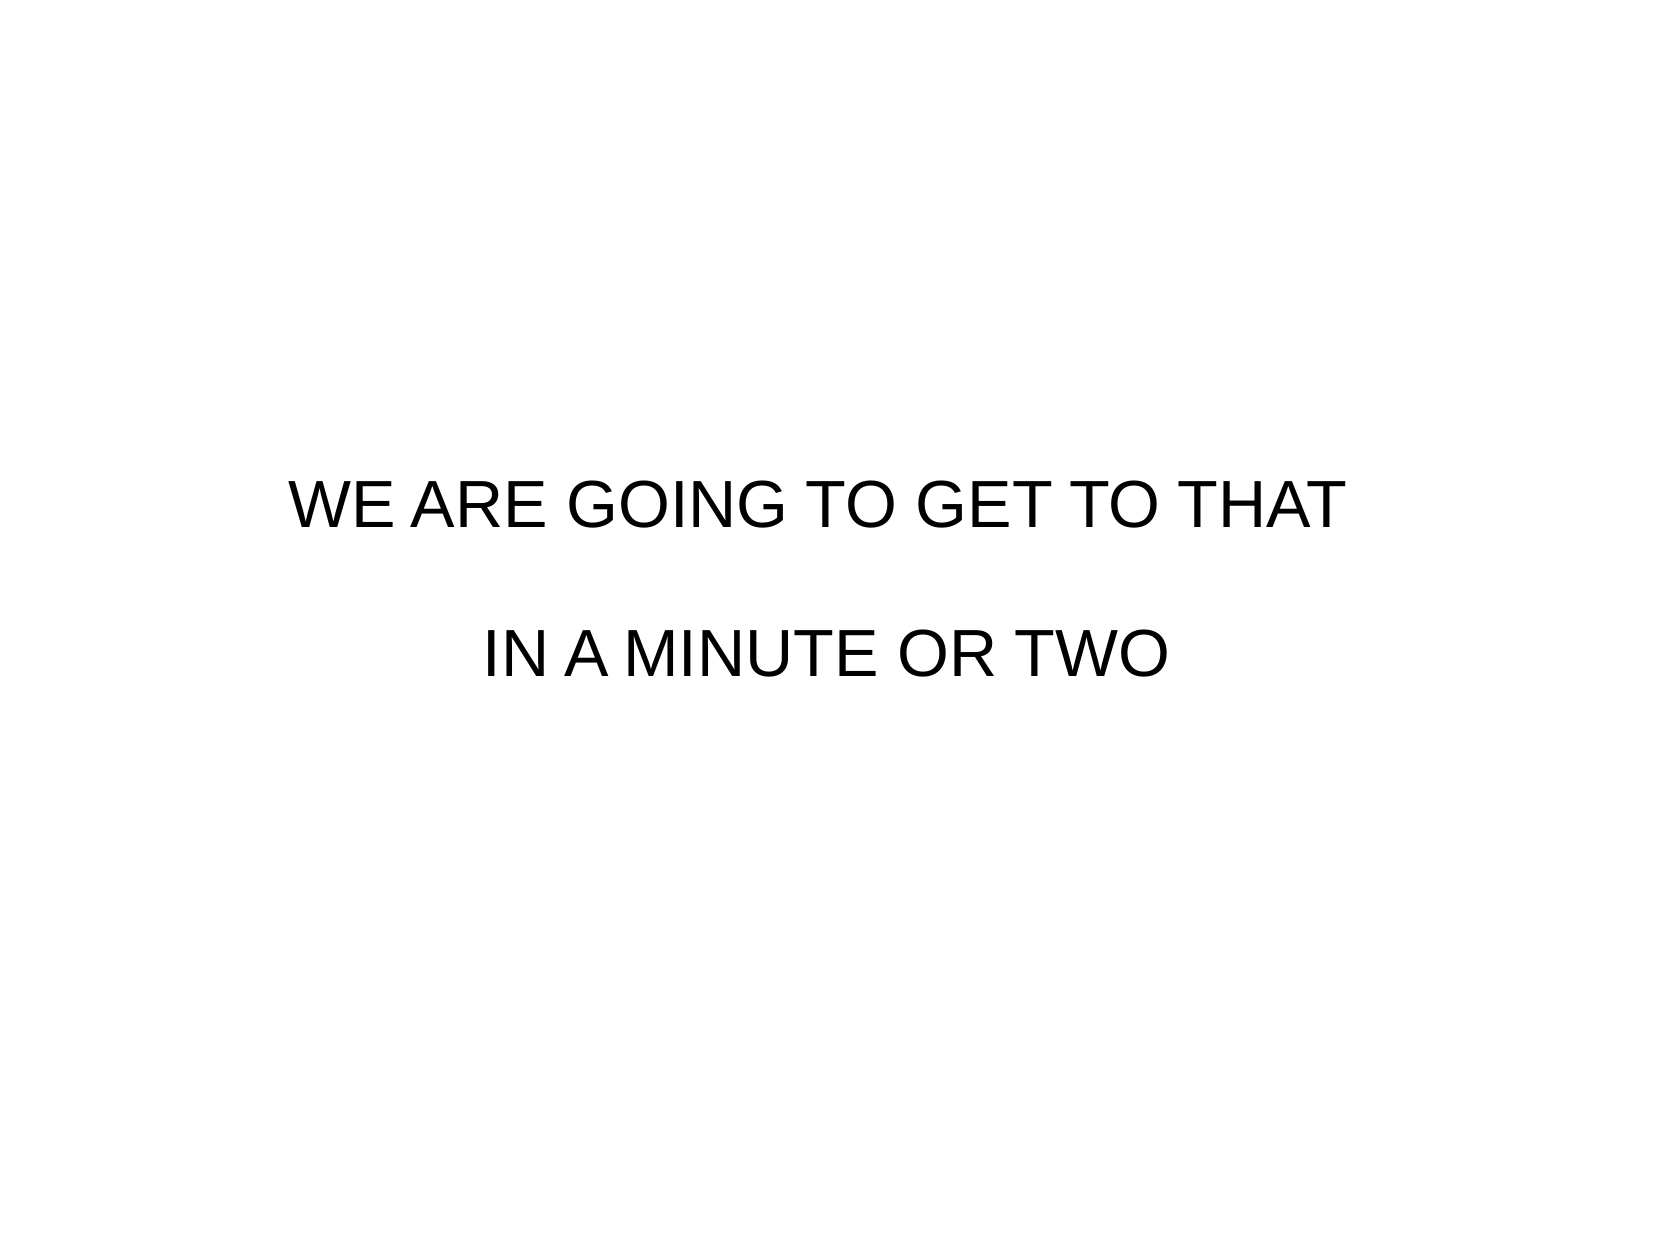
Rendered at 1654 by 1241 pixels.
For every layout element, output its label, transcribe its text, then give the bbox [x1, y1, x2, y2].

subtitle WE ARE GOING TO GET TO THAT IN A MINUTE OR TWO [82, 49, 1571, 1109]
